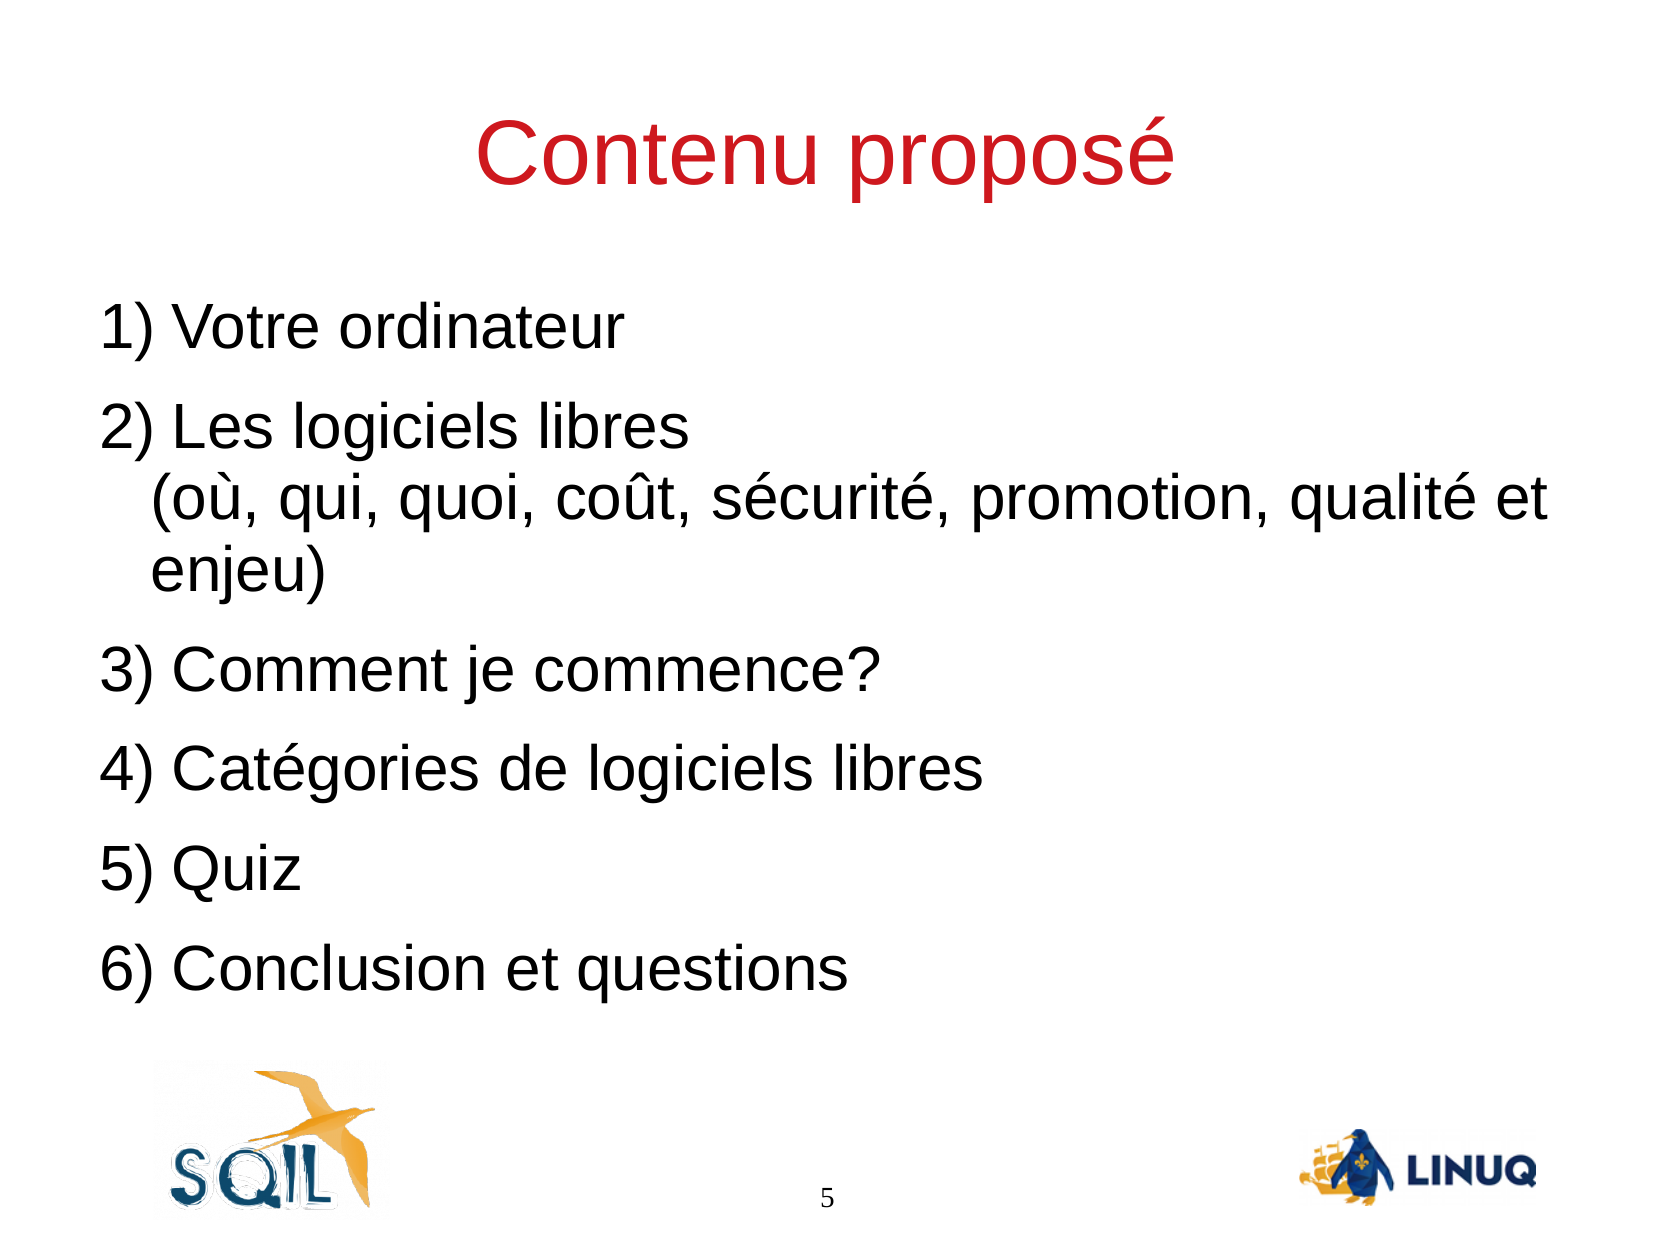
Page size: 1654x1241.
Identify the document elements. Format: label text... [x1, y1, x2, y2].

picture [1299, 1129, 1536, 1206]
title Contenu proposé [82, 49, 1571, 257]
list Votre ordinateur Les logiciels libres (où, qui, quoi, coût, sécurité, promotion, qualité et enjeu) Comment je commence? Catégories de logiciels libres Quiz Conclusion et questions [82, 290, 1571, 1010]
picture [153, 1060, 390, 1220]
